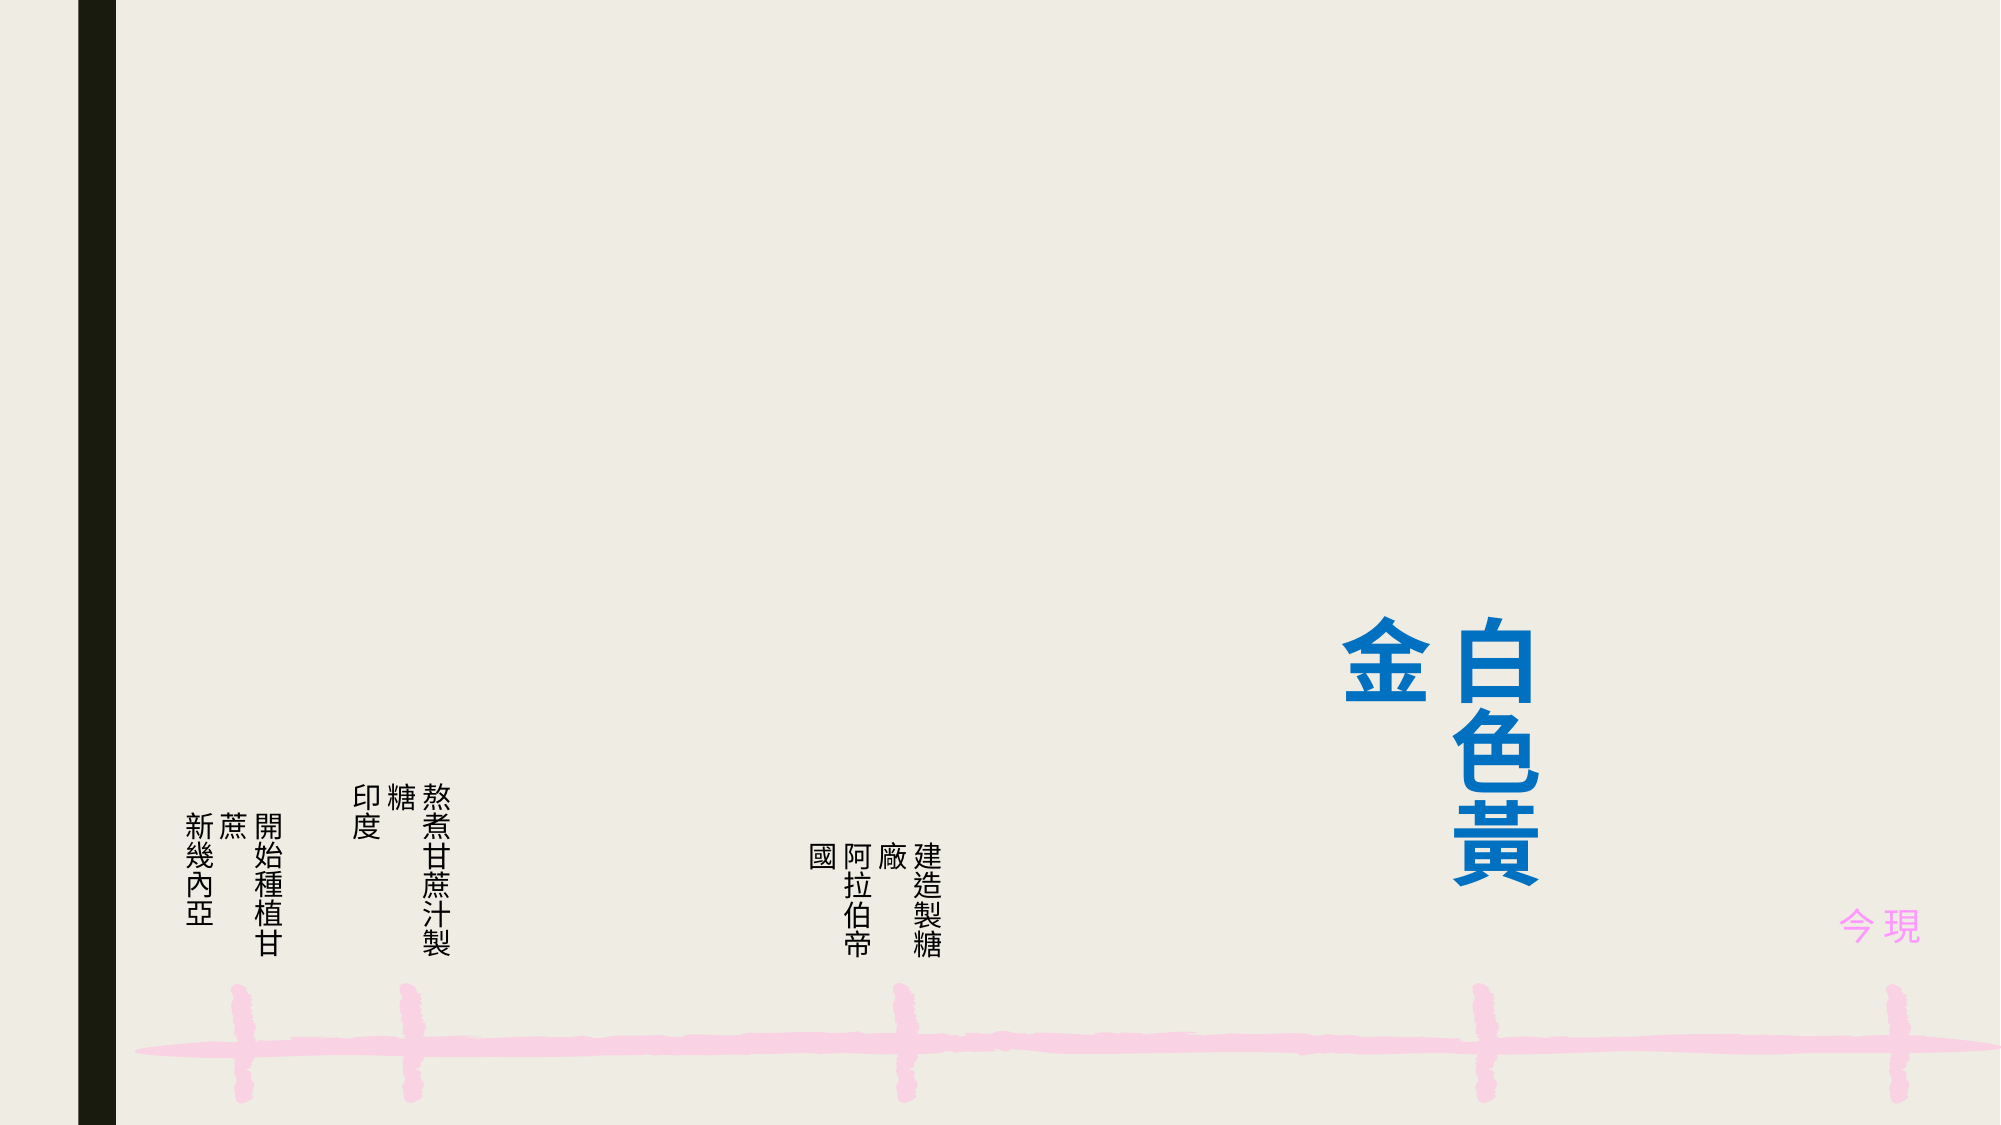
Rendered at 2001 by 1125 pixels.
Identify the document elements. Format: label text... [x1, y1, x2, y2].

text_box 建造製糖廠 阿拉伯帝國 [851, 826, 953, 990]
picture [134, 983, 2000, 1104]
text_box 現今 [1855, 892, 1932, 984]
text_box 開始種植甘蔗 新幾內亞 [192, 796, 294, 989]
text_box 白色黃金 [1414, 599, 1556, 985]
text_box 熬煮甘蔗汁製糖 印度 [359, 767, 461, 990]
